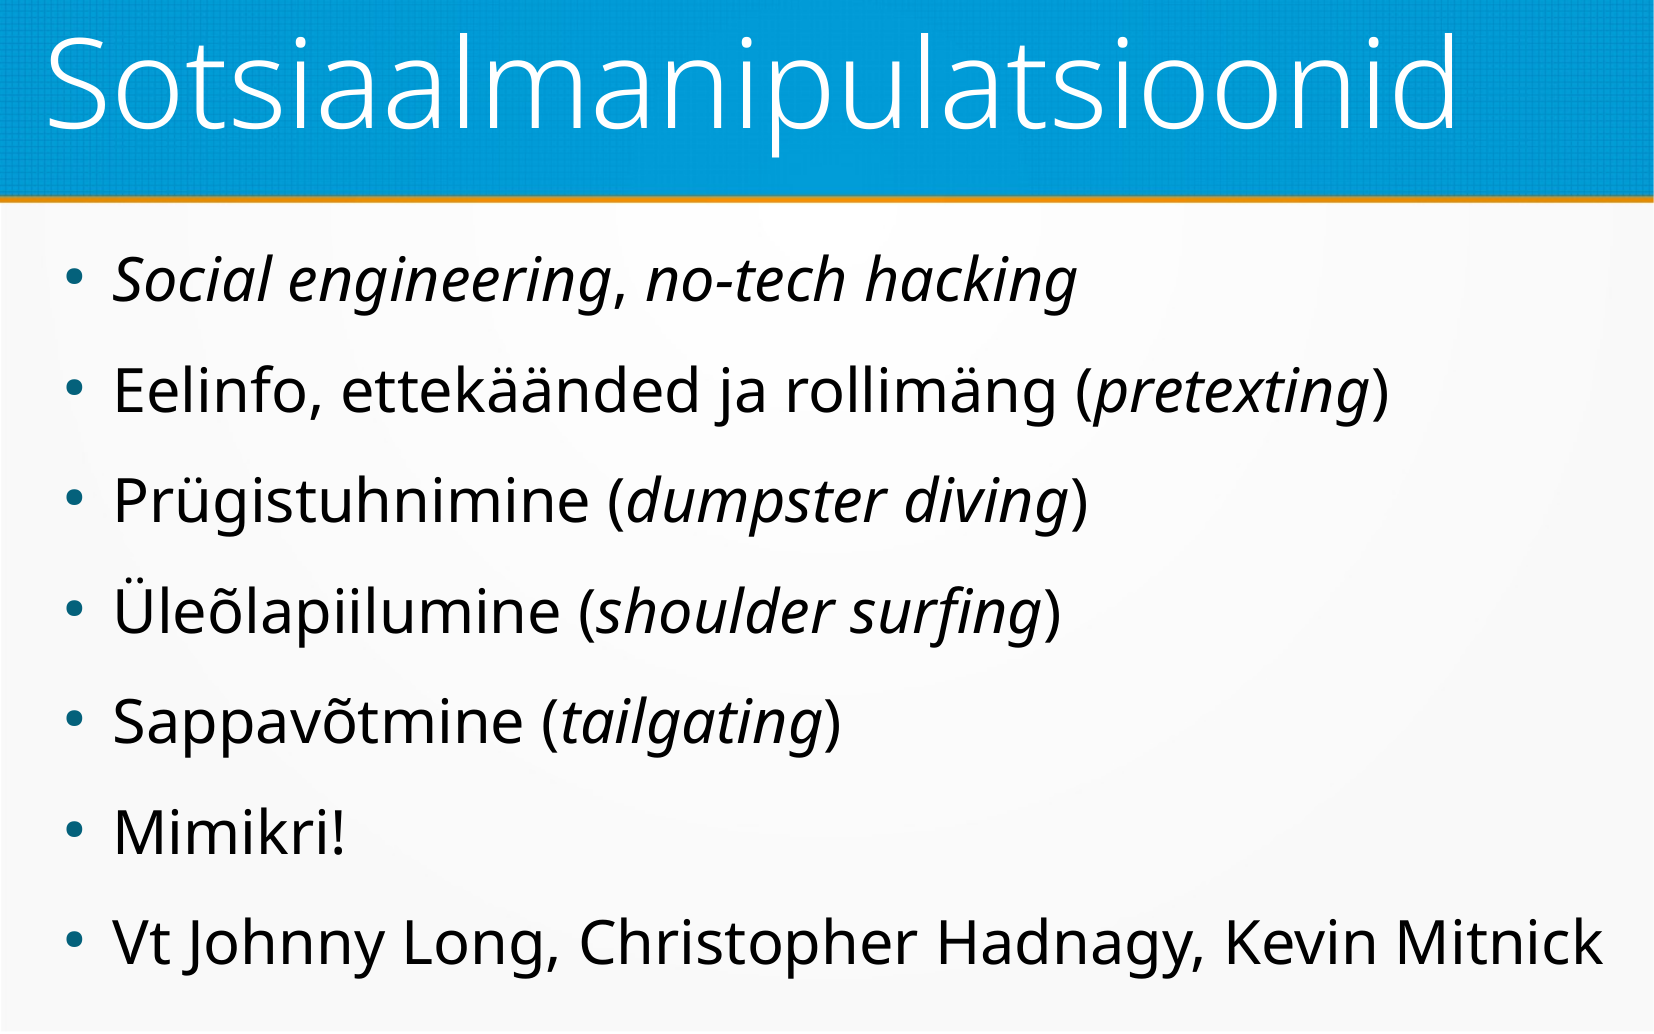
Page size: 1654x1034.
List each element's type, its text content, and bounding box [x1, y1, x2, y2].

list Social engineering, no-tech hacking Eelinfo, ettekäänded ja rollimäng (pretexting) Prügistuhnimine (dumpster diving) Üleõlapiilumine (shoulder surfing) Sappavõtmine (tailgating) Mimikri! Vt Johnny Long, Christopher Hadnagy, Kevin Mitnick [47, 236, 1607, 1002]
picture [0, 195, 1654, 1034]
title Sotsiaalmanipulatsioonid [43, 0, 1619, 166]
